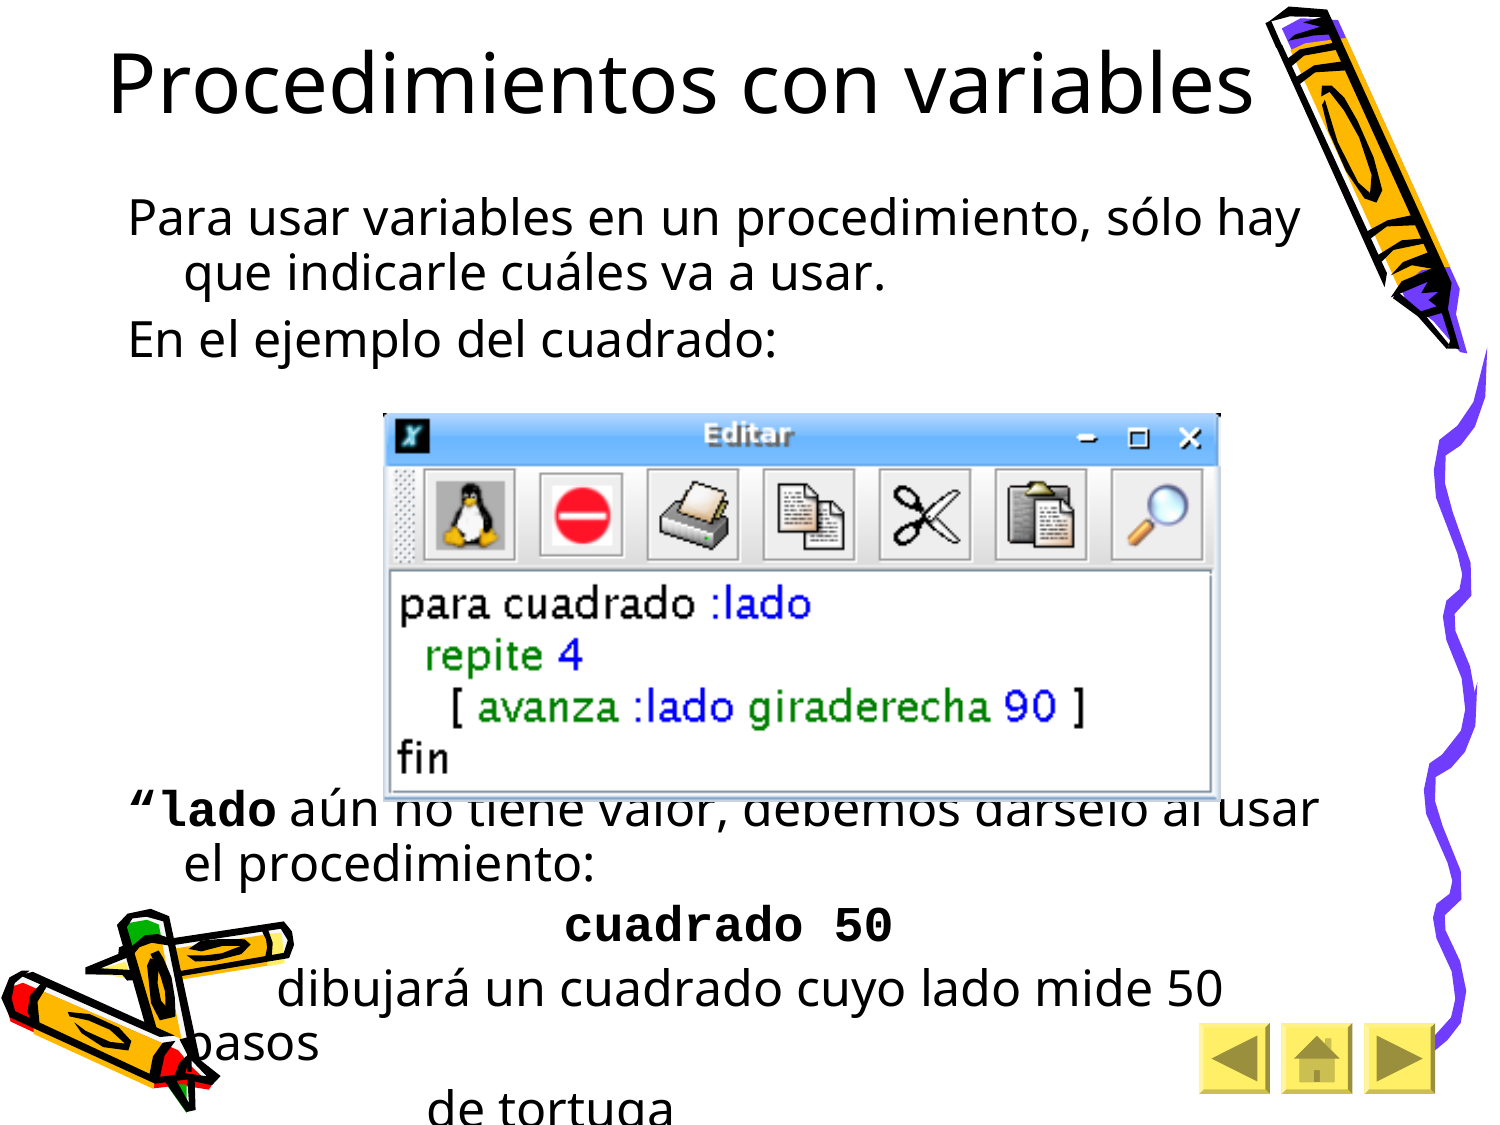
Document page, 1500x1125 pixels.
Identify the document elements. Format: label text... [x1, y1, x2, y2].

picture [383, 413, 1221, 802]
list Para usar variables en un procedimiento, sólo hay que indicarle cuáles va a usar. En el ejemplo del cuadrado: “lado aún no tiene valor, debemos dárselo al usar el procedimiento: cuadrado 50 dibujará un cuadrado cuyo lado mide 50 pasos de tortuga [112, 184, 1375, 1125]
text_box [1366, 1023, 1436, 1094]
text_box [1200, 1023, 1270, 1094]
text_box [1283, 1023, 1353, 1094]
title Procedimientos con variables [88, 14, 1275, 146]
